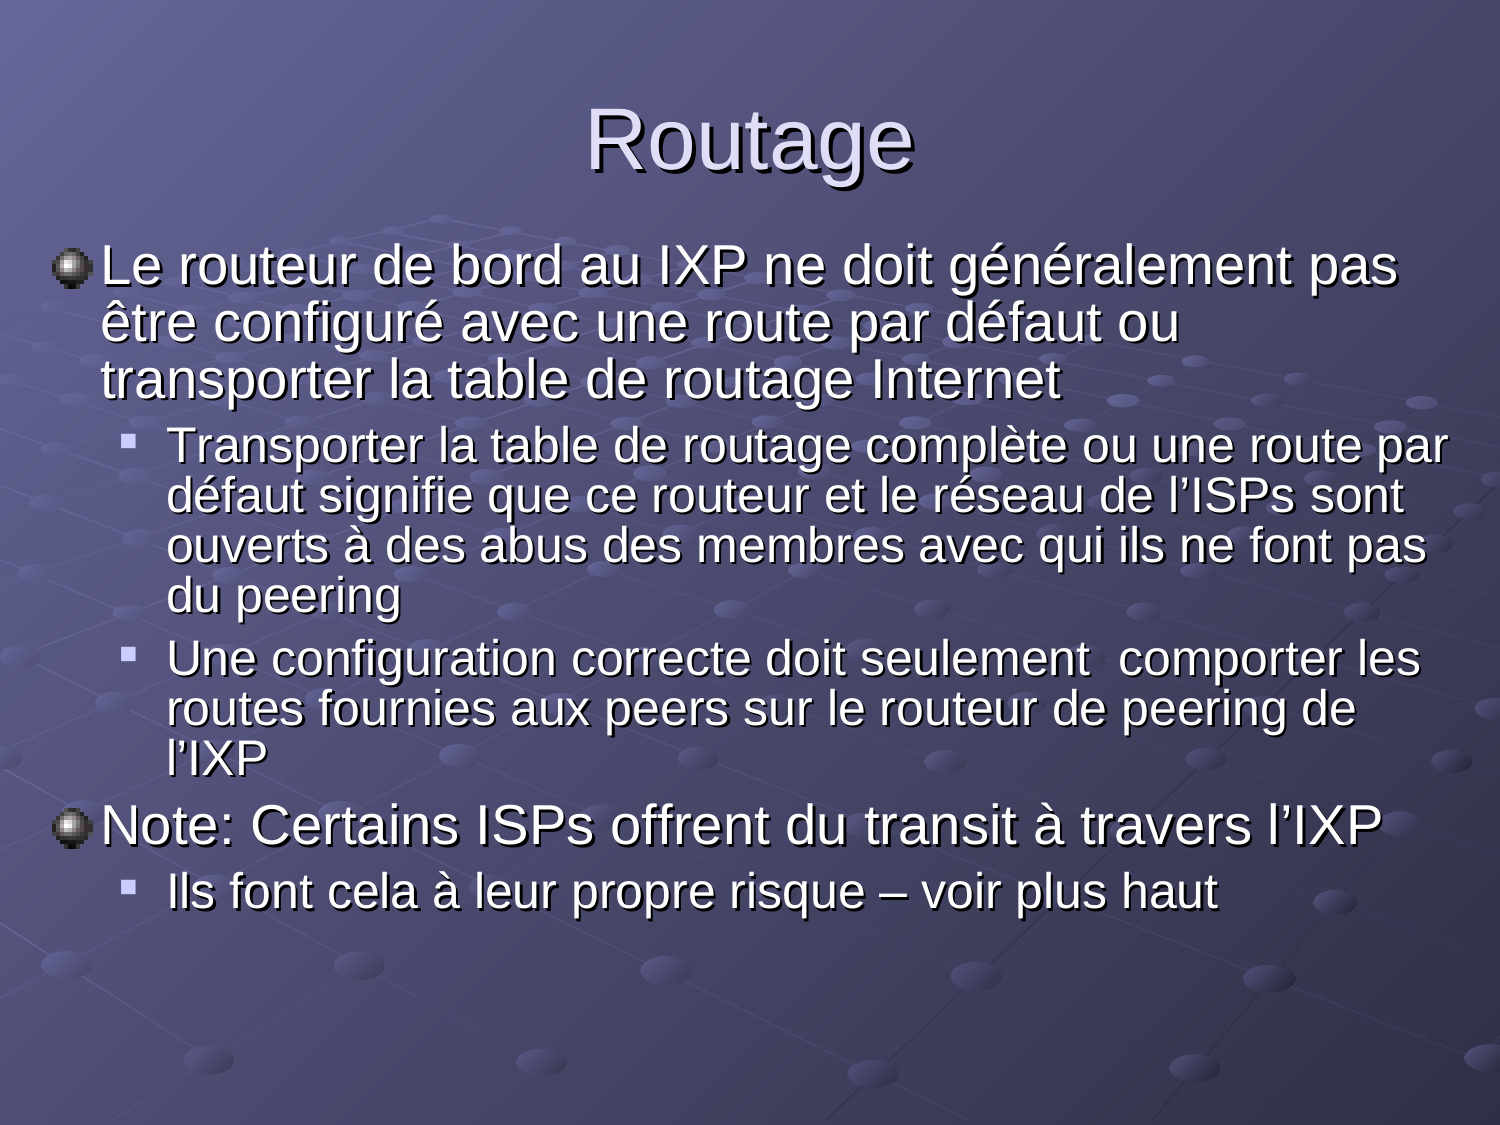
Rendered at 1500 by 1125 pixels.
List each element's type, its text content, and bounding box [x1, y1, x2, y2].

title Routage [75, 45, 1426, 231]
list Le routeur de bord au IXP ne doit généralement pas être configuré avec une route par défaut ou transporter la table de routage Internet Transporter la table de routage complète ou une route par défaut signifie que ce routeur et le réseau de l’ISPs sont ouverts à des abus des membres avec qui ils ne font pas du peering Une configuration correcte doit seulement comporter les routes fournies aux peers sur le routeur de peering de l’IXP Note: Certains ISPs offrent du transit à travers l’IXP Ils font cela à leur propre risque – voir plus haut [29, 231, 1471, 1007]
